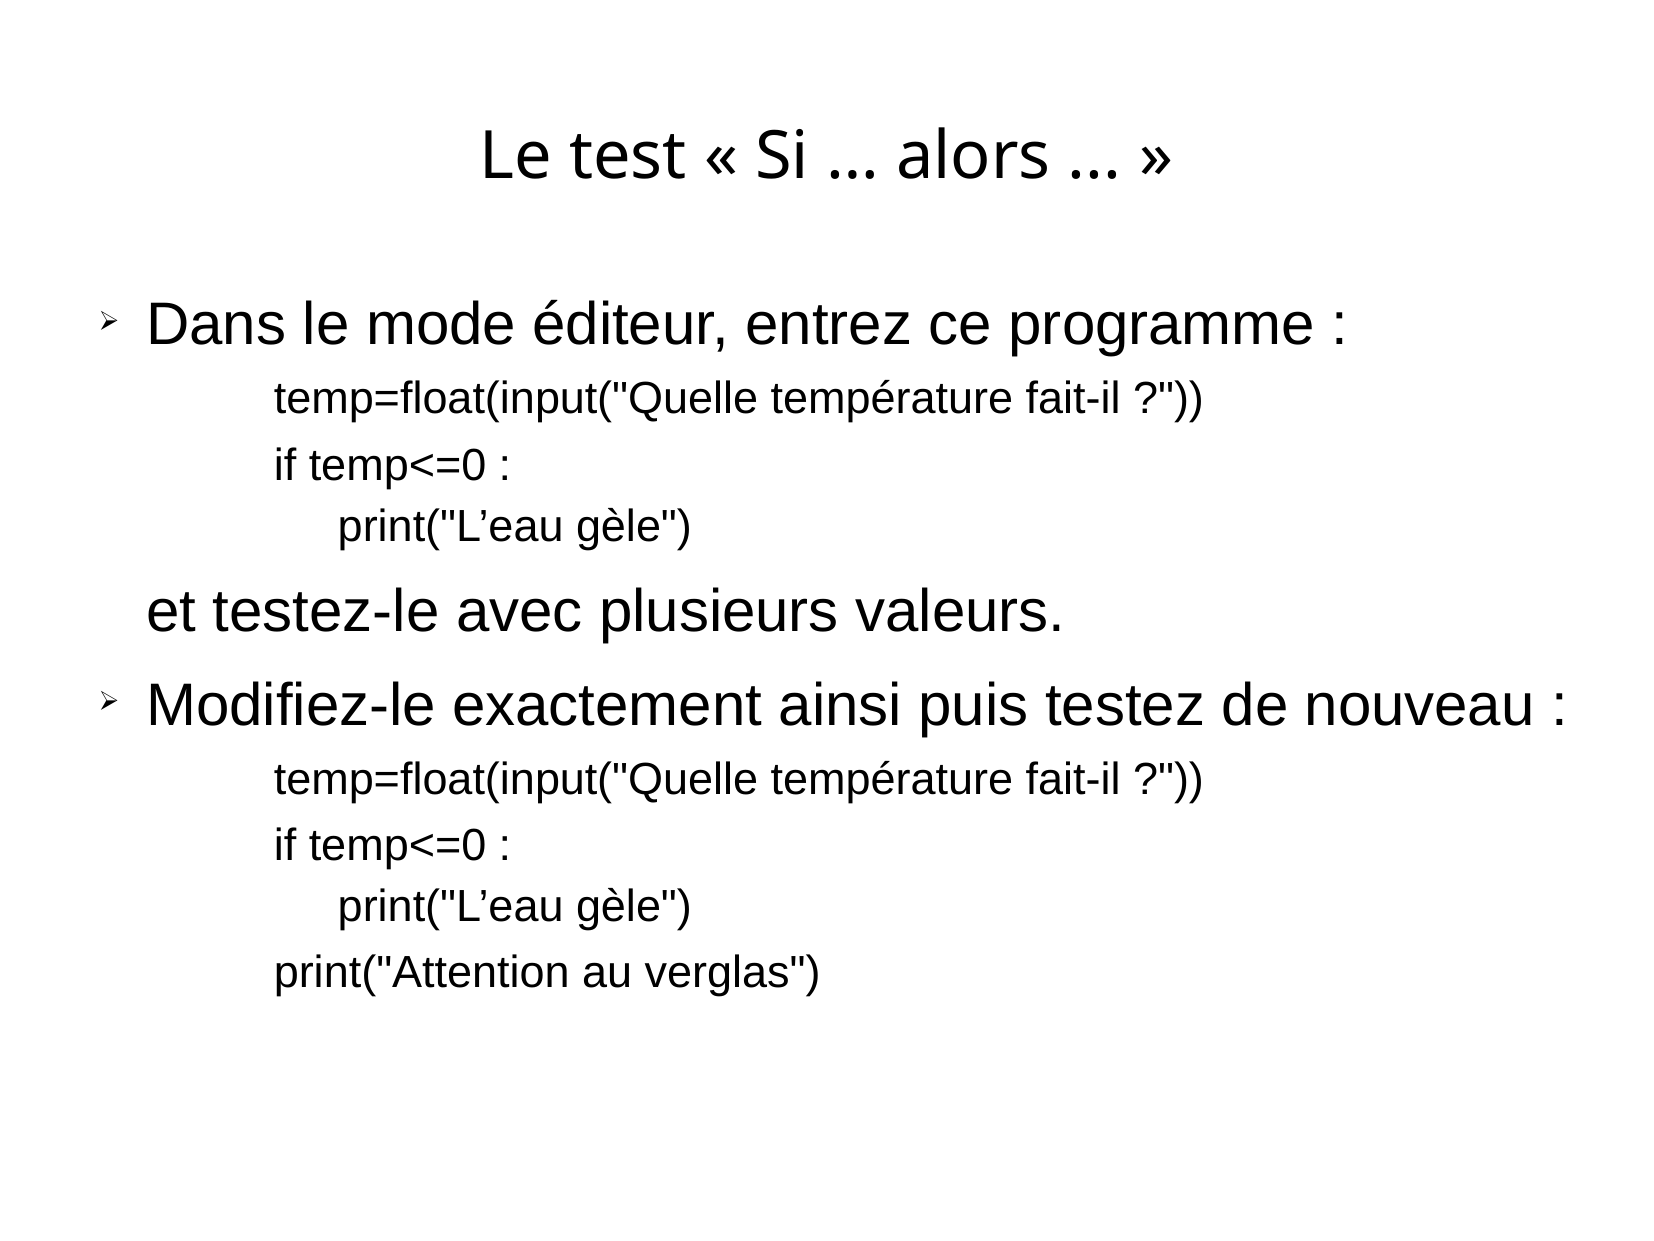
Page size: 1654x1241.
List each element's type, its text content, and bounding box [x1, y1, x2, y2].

list Dans le mode éditeur, entrez ce programme : temp=float(input("Quelle température fait-il ?")) if temp<=0 : print("L’eau gèle") et testez-le avec plusieurs valeurs. Modifiez-le exactement ainsi puis testez de nouveau : temp=float(input("Quelle température fait-il ?")) if temp<=0 : print("L’eau gèle") print("Attention au verglas") [82, 290, 1571, 1010]
title Le test « Si … alors ... » [82, 49, 1571, 257]
